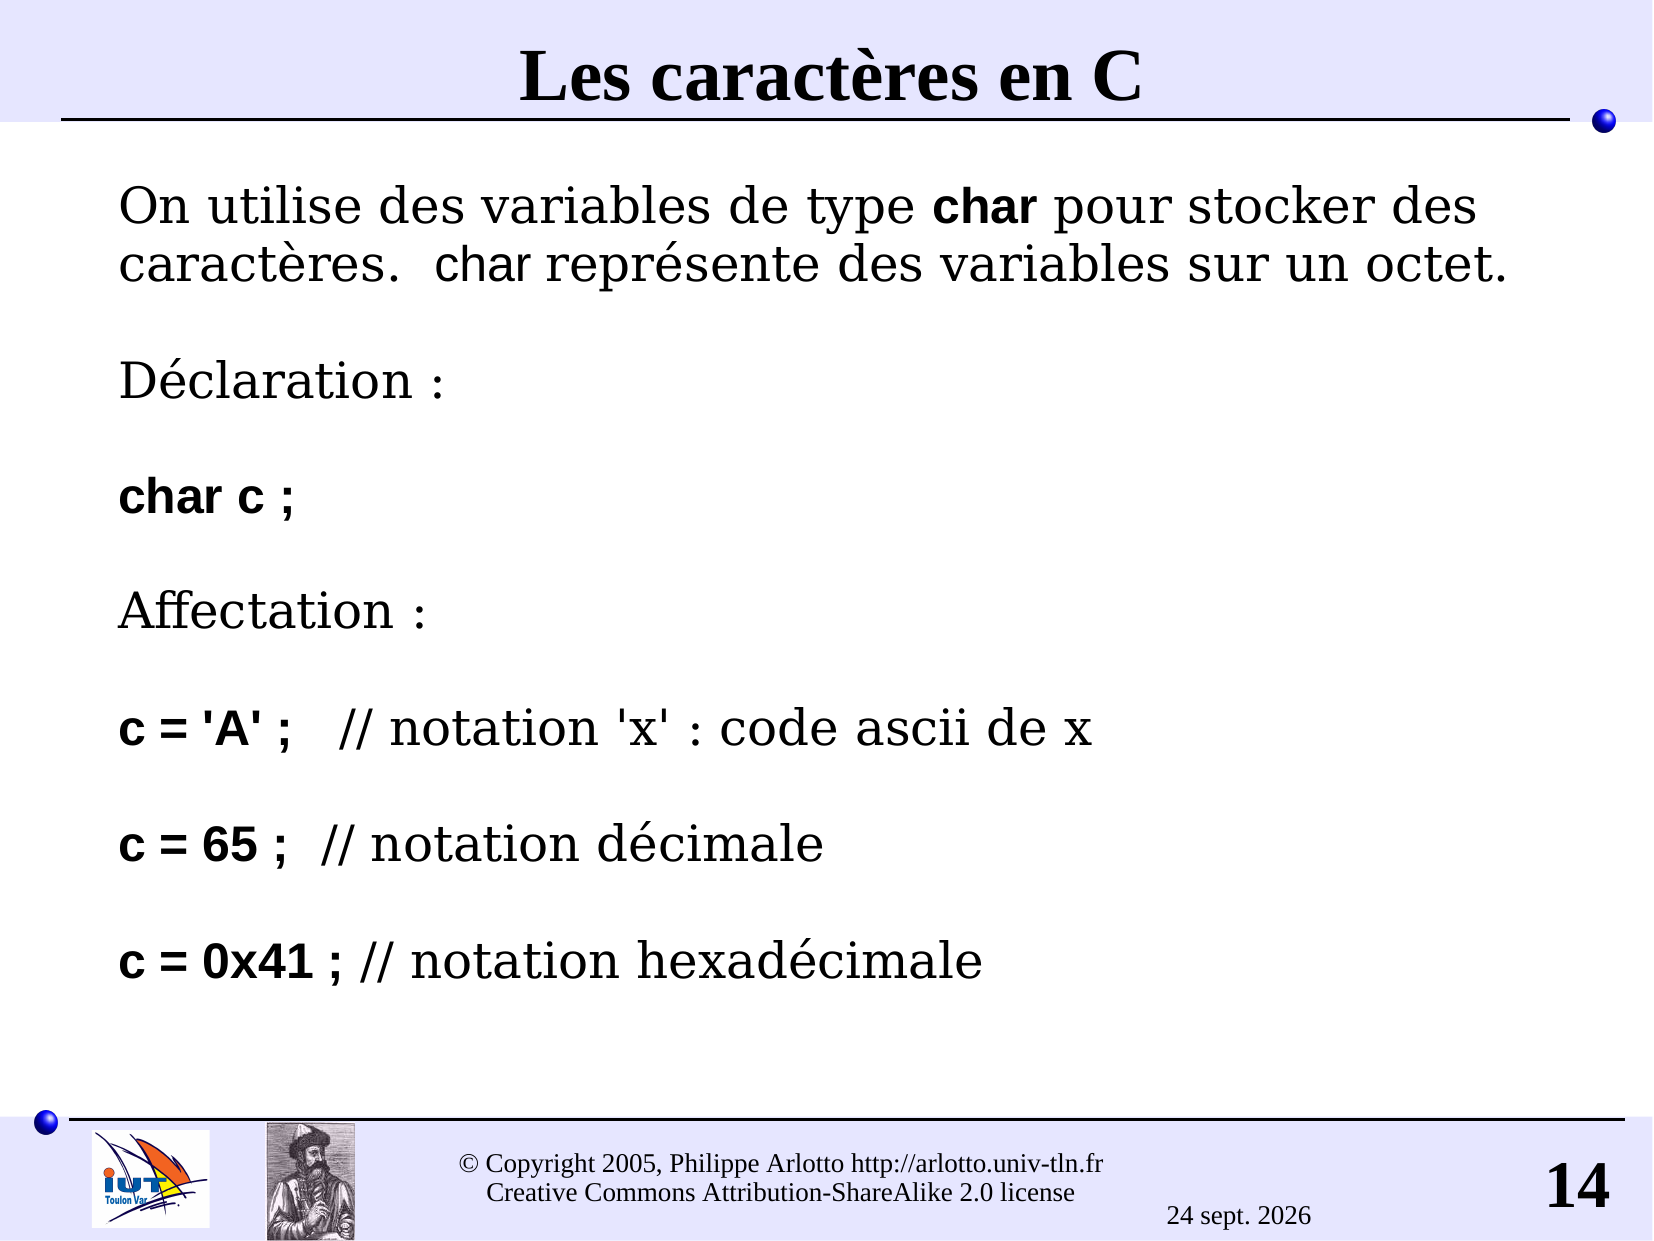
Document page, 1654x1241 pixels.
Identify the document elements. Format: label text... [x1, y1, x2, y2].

title Les caractères en C [88, 29, 1578, 121]
picture [265, 1122, 355, 1241]
text_box On utilise des variables de type char pour stocker des caractères. char représente des variables sur un octet. Déclaration : char c ; Affectation : c = 'A' ; // notation 'x' : code ascii de x c = 65 ; // notation décimale c = 0x41 ; // notation hexadécimale [118, 177, 1510, 992]
